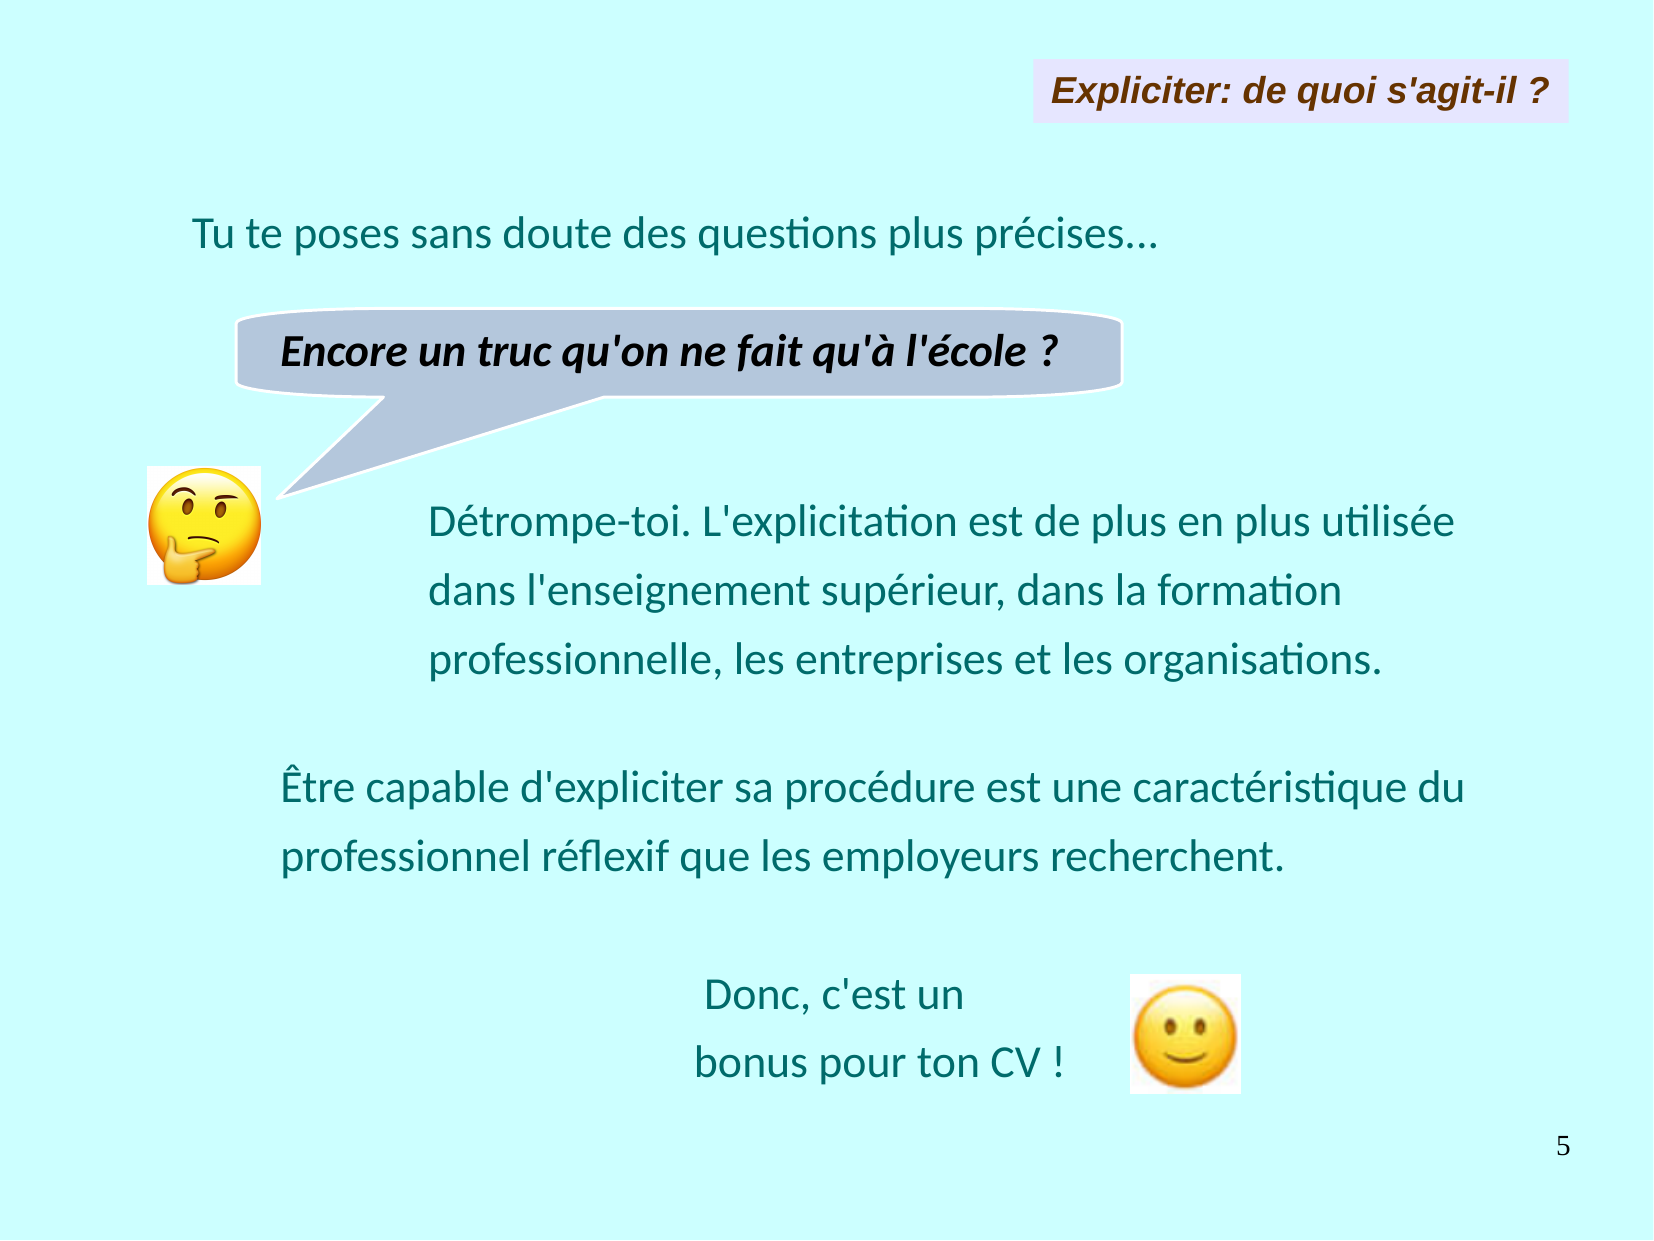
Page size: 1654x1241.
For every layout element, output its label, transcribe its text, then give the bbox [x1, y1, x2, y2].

text_box [276, 452, 428, 499]
text_box Encore un truc qu'on ne fait qu'à l'école ? [265, 324, 1123, 452]
picture [1130, 974, 1241, 1094]
text_box Détrompe-toi. L'explicitation est de plus en plus utilisée dans l'enseignement supérieur, dans la formation professionnelle, les entreprises et les organisations. [413, 472, 1565, 694]
text_box Être capable d'expliciter sa procédure est une caractéristique du professionnel réflexif que les employeurs recherchent. [265, 738, 1506, 891]
picture [147, 466, 261, 585]
text_box Donc, c'est un bonus pour ton CV ! [679, 944, 1093, 1097]
text_box [236, 308, 1123, 392]
text_box Expliciter: de quoi s'agit-il ? [1033, 59, 1569, 123]
text_box Tu te poses sans doute des questions plus précises... [177, 206, 1270, 278]
